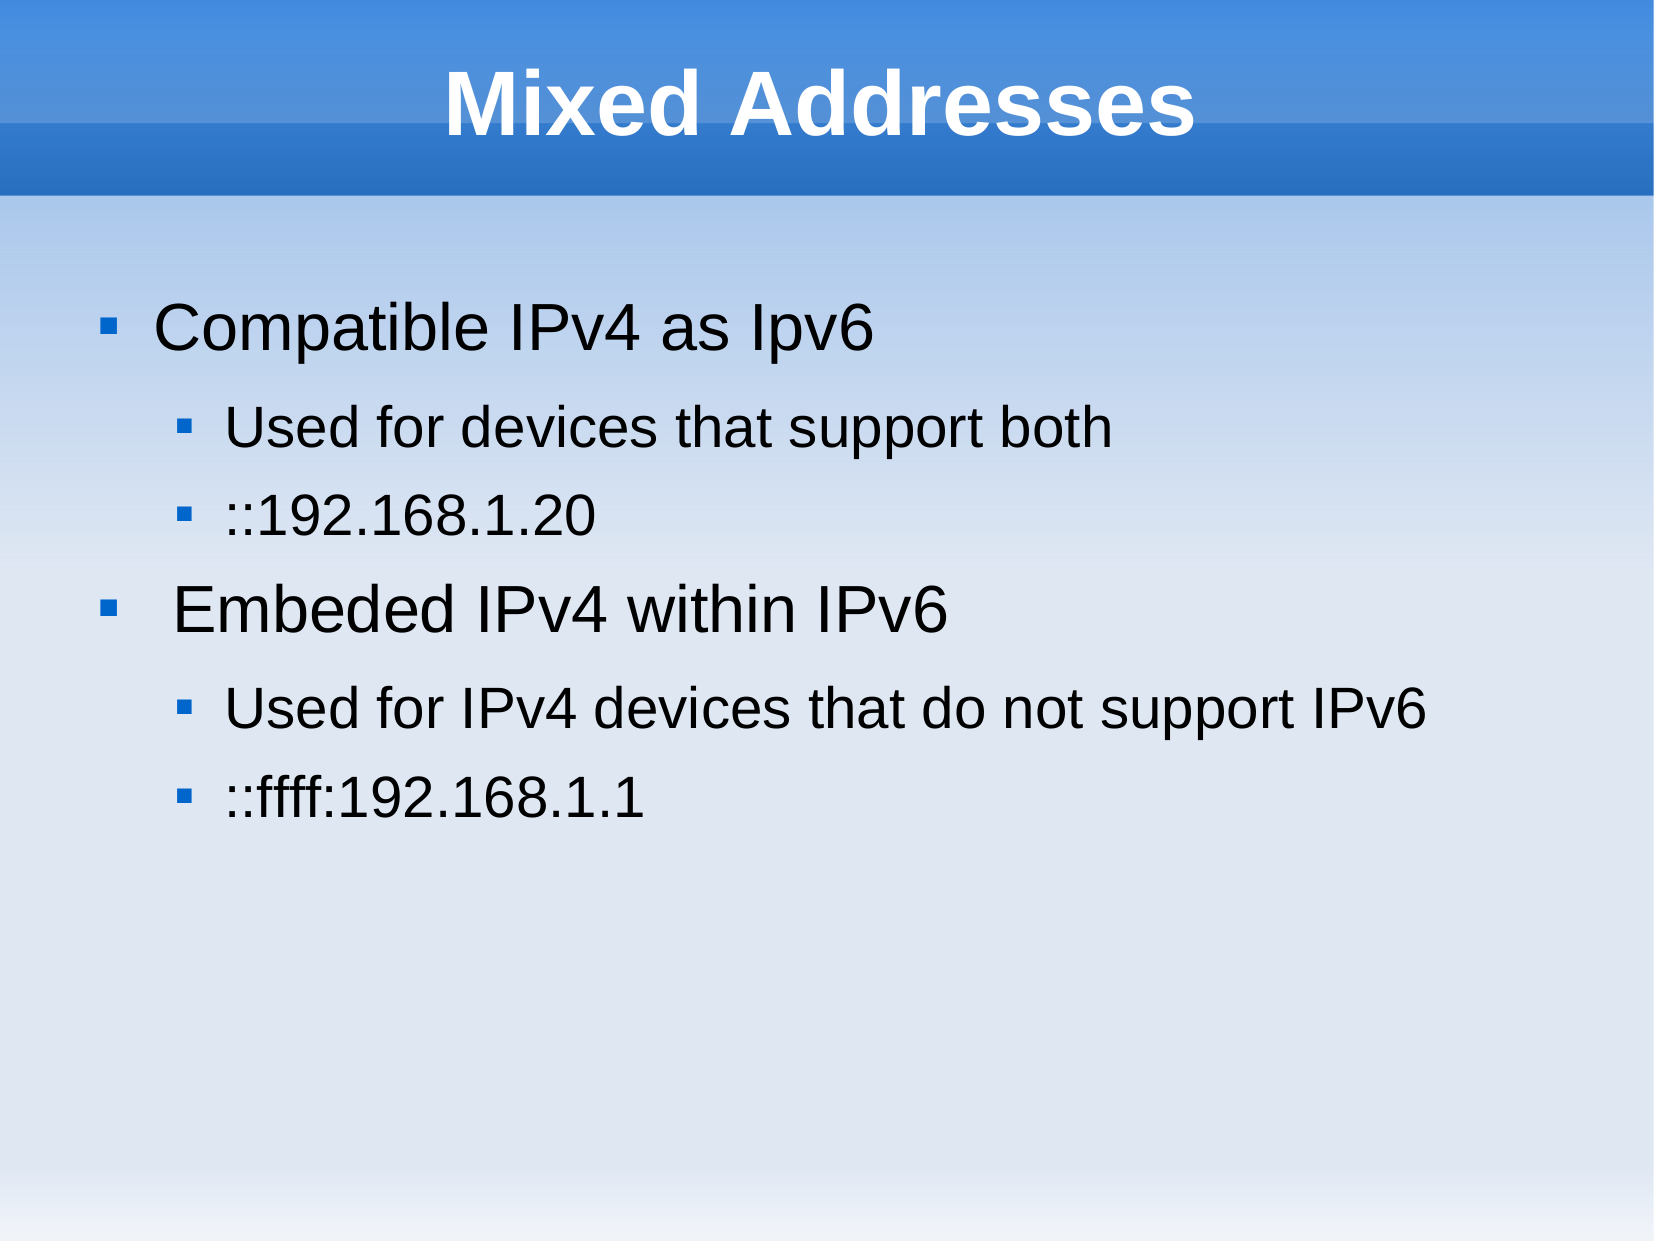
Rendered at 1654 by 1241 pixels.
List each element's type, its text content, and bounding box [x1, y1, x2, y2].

list Compatible IPv4 as Ipv6 Used for devices that support both ::192.168.1.20 Embeded IPv4 within IPv6 Used for IPv4 devices that do not support IPv6 ::ffff:192.168.1.1 [82, 290, 1571, 1109]
title Mixed Addresses [76, 0, 1565, 208]
picture [0, 0, 1654, 1241]
